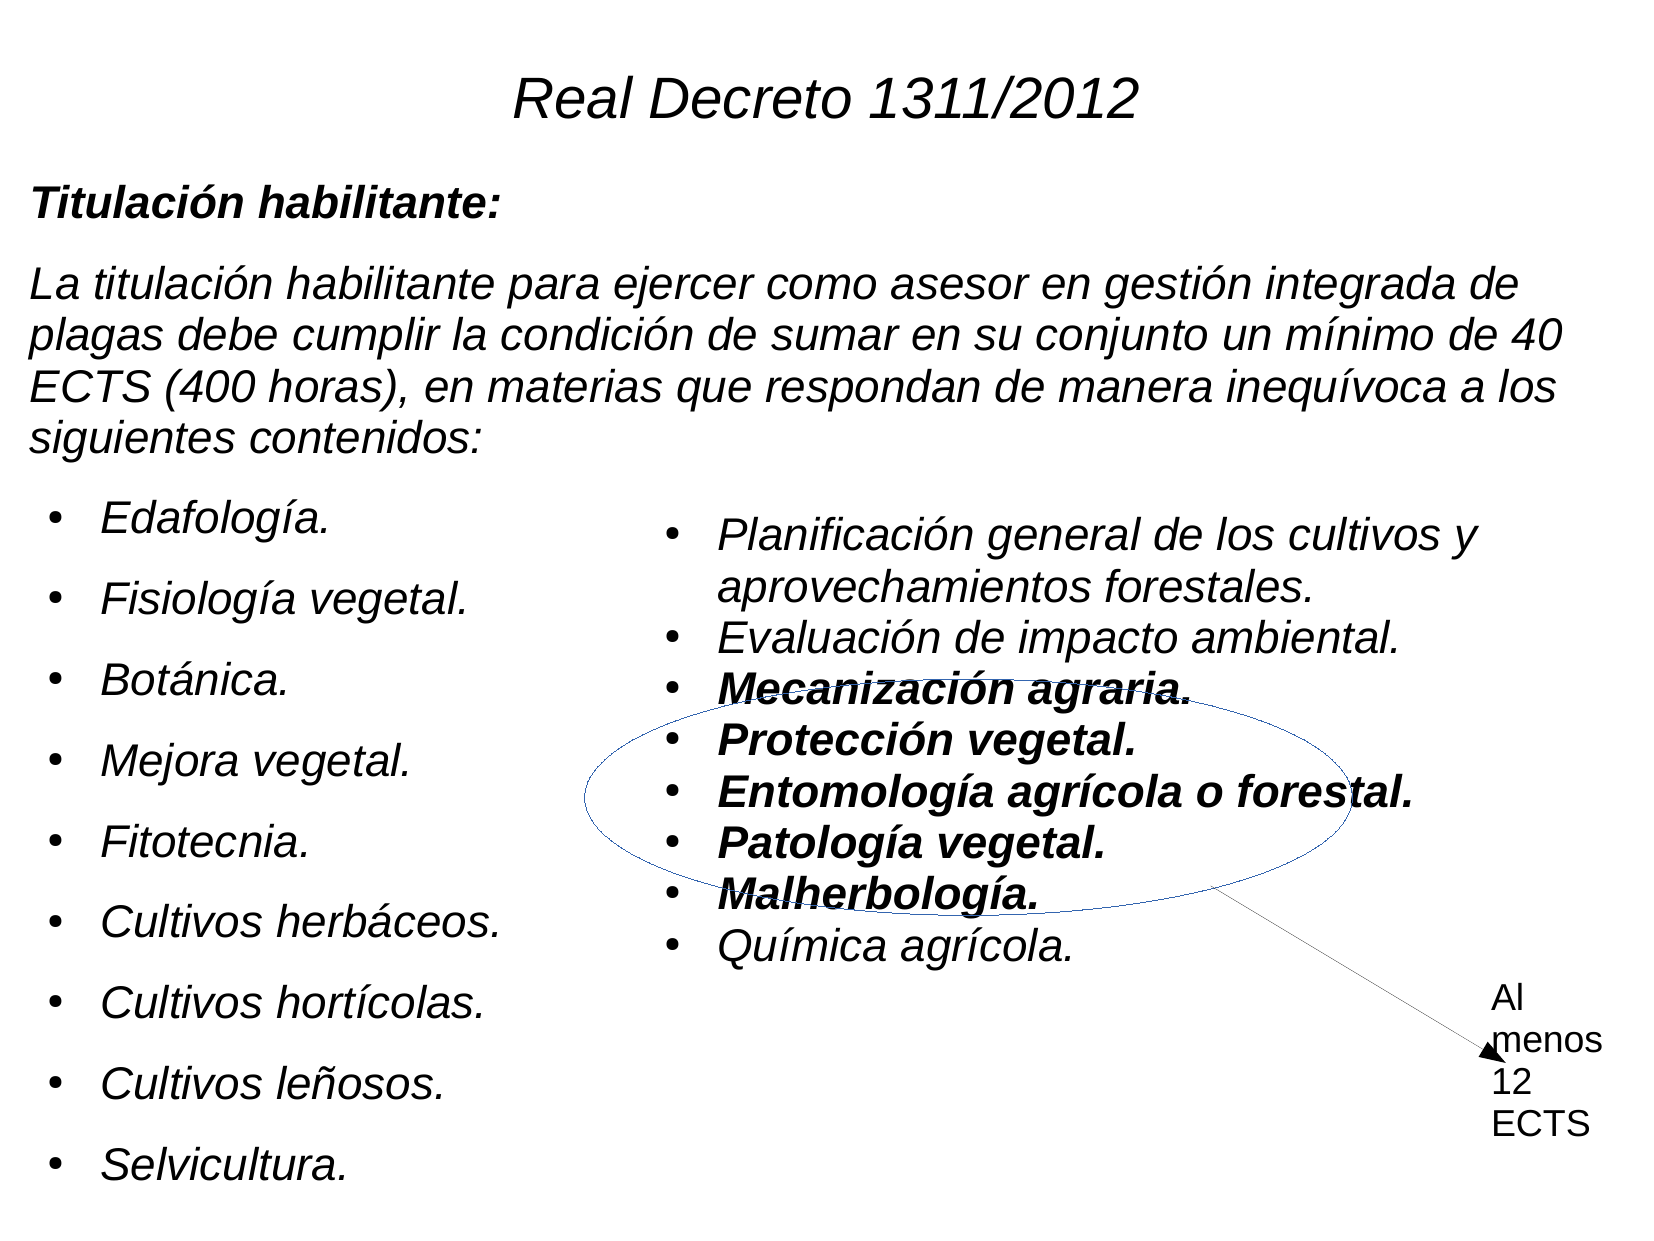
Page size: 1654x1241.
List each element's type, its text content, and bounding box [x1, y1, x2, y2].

list Titulación habilitante: La titulación habilitante para ejercer como asesor en gestión integrada de plagas debe cumplir la condición de sumar en su conjunto un mínimo de 40 ECTS (400 horas), en materias que respondan de manera inequívoca a los siguientes contenidos: Edafología. Fisiología vegetal. Botánica. Mejora vegetal. Fitotecnia. Cultivos herbáceos. Cultivos hortícolas. Cultivos leñosos. Selvicultura. [29, 177, 1625, 1241]
text_box Planificación general de los cultivos y aprovechamientos forestales. Evaluación de impacto ambiental. Mecanización agraria. Protección vegetal. Entomología agrícola o forestal. Patología vegetal. Malherbología. Química agrícola. [631, 501, 1506, 1134]
text_box Al menos 12 ECTS [1476, 968, 1625, 1152]
title Real Decreto 1311/2012 [82, 49, 1571, 148]
